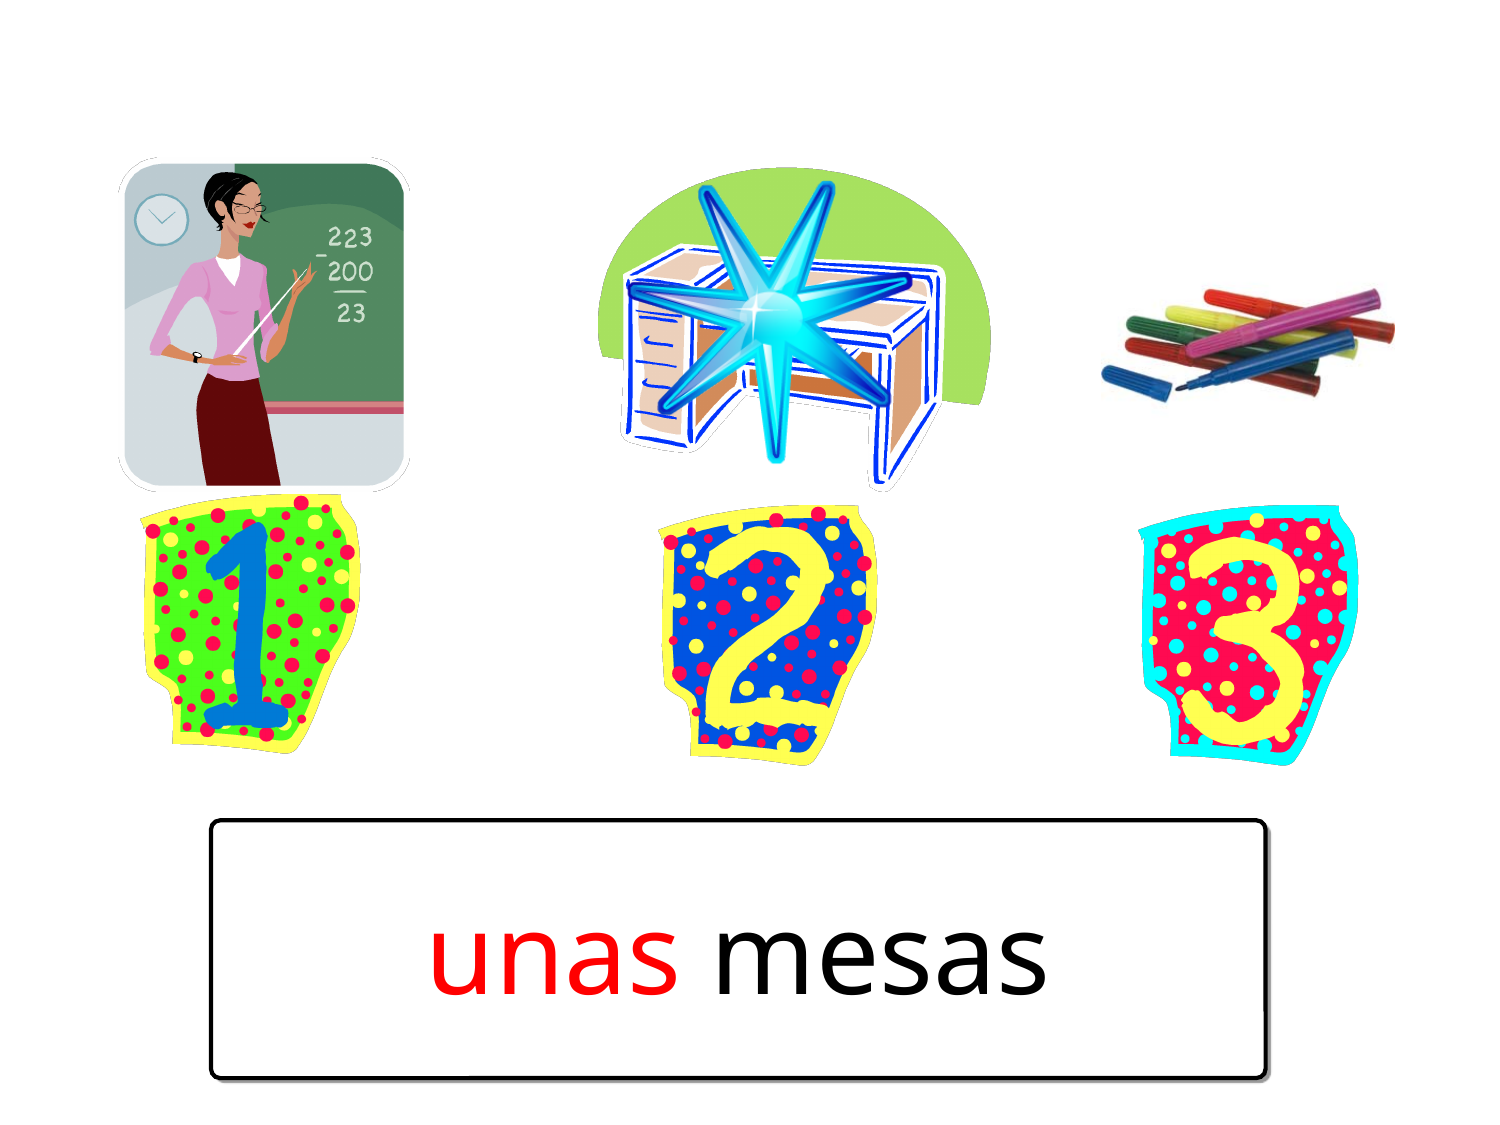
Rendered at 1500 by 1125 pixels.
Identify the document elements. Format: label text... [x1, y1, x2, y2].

picture [597, 152, 991, 493]
picture [1136, 503, 1360, 769]
picture [117, 156, 411, 757]
picture [656, 503, 879, 769]
text_box unas mesas [210, 820, 1266, 1079]
picture [1101, 199, 1395, 493]
